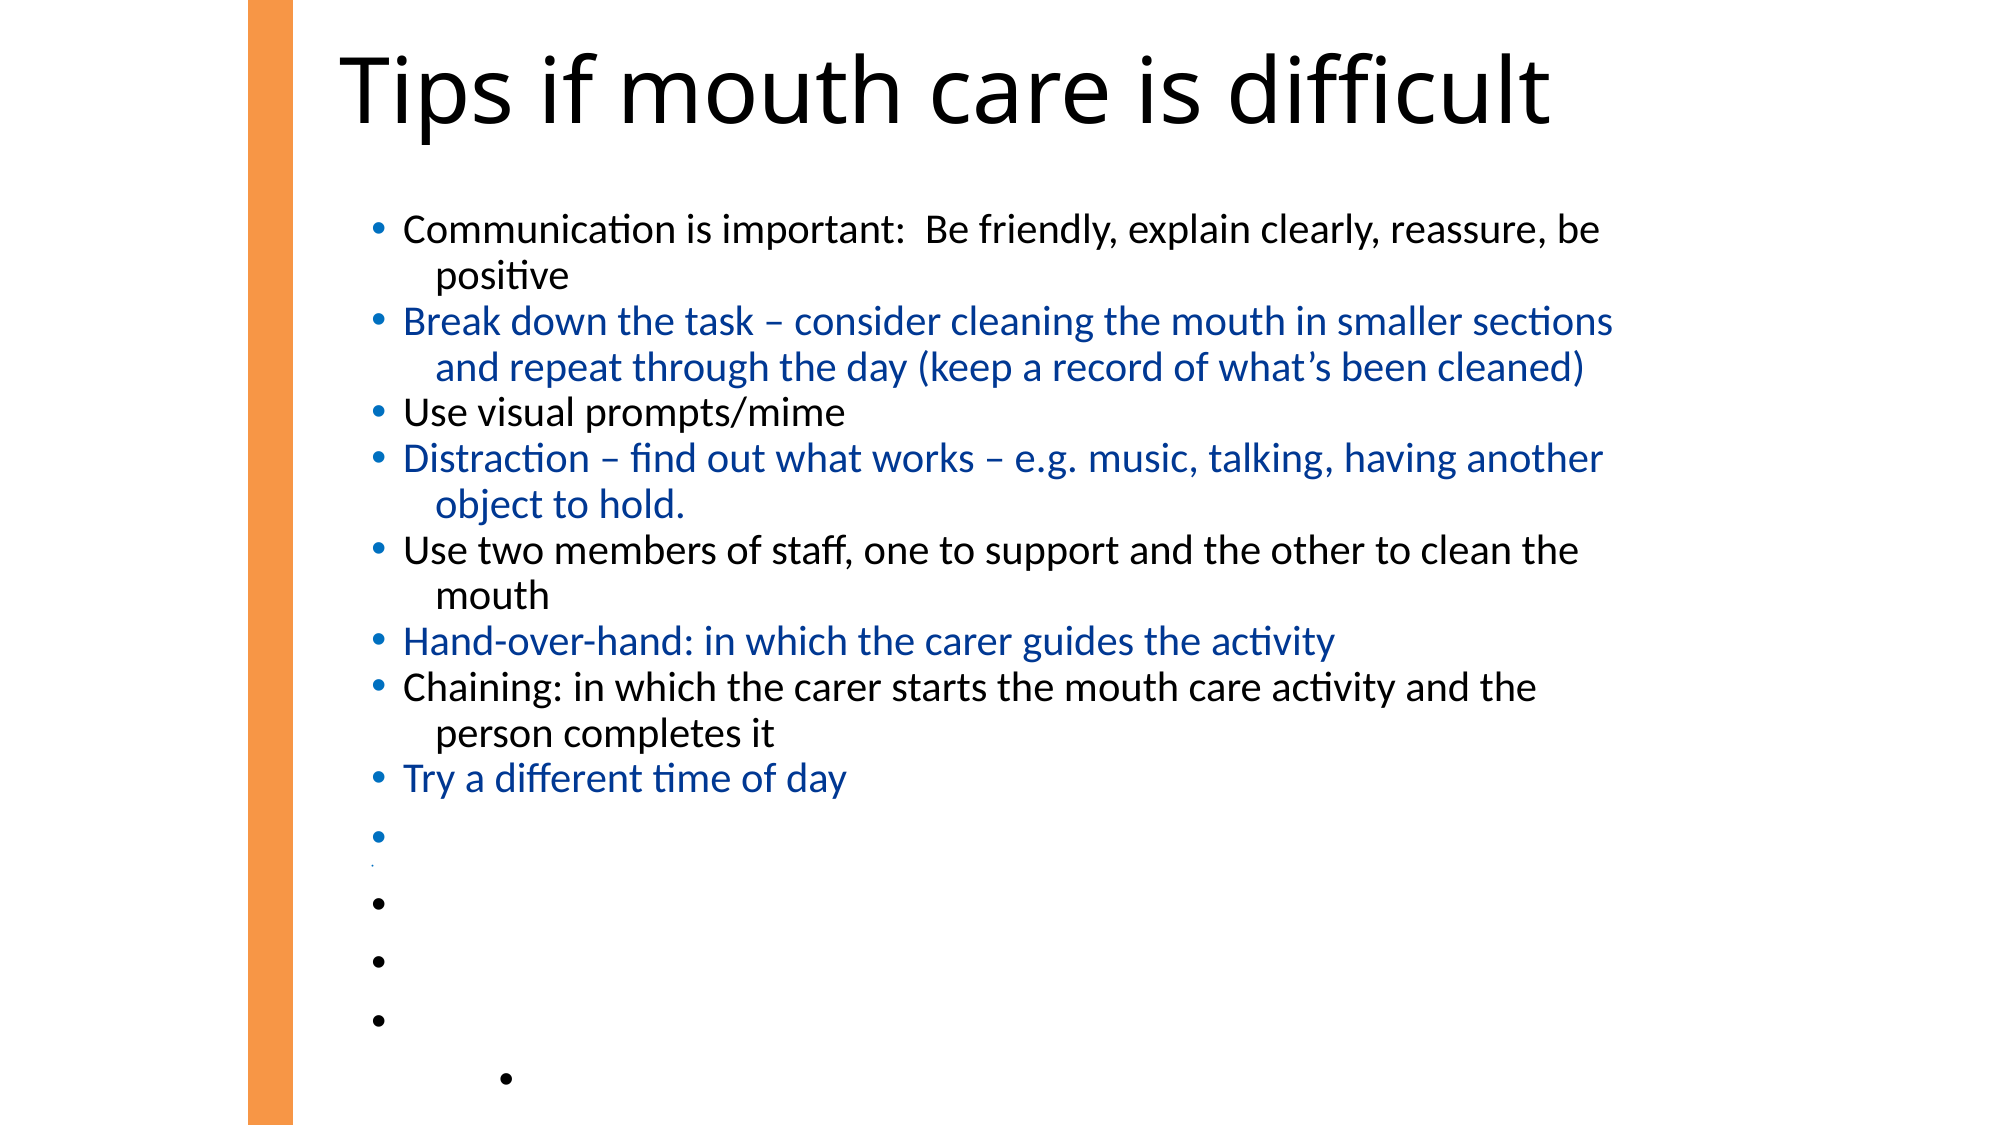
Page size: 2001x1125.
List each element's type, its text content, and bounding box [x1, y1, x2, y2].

text_box [250, 0, 291, 1125]
list Communication is important: Be friendly, explain clearly, reassure, be positive Break down the task – consider cleaning the mouth in smaller sections and repeat through the day (keep a record of what’s been cleaned) Use visual prompts/mime Distraction – find out what works – e.g. music, talking, having another object to hold. Use two members of staff, one to support and the other to clean the mouth Hand-over-hand: in which the carer guides the activity Chaining: in which the carer starts the mouth care activity and the person completes it Try a different time of day [356, 174, 1644, 857]
title Tips if mouth care is difficult [324, 0, 1675, 188]
